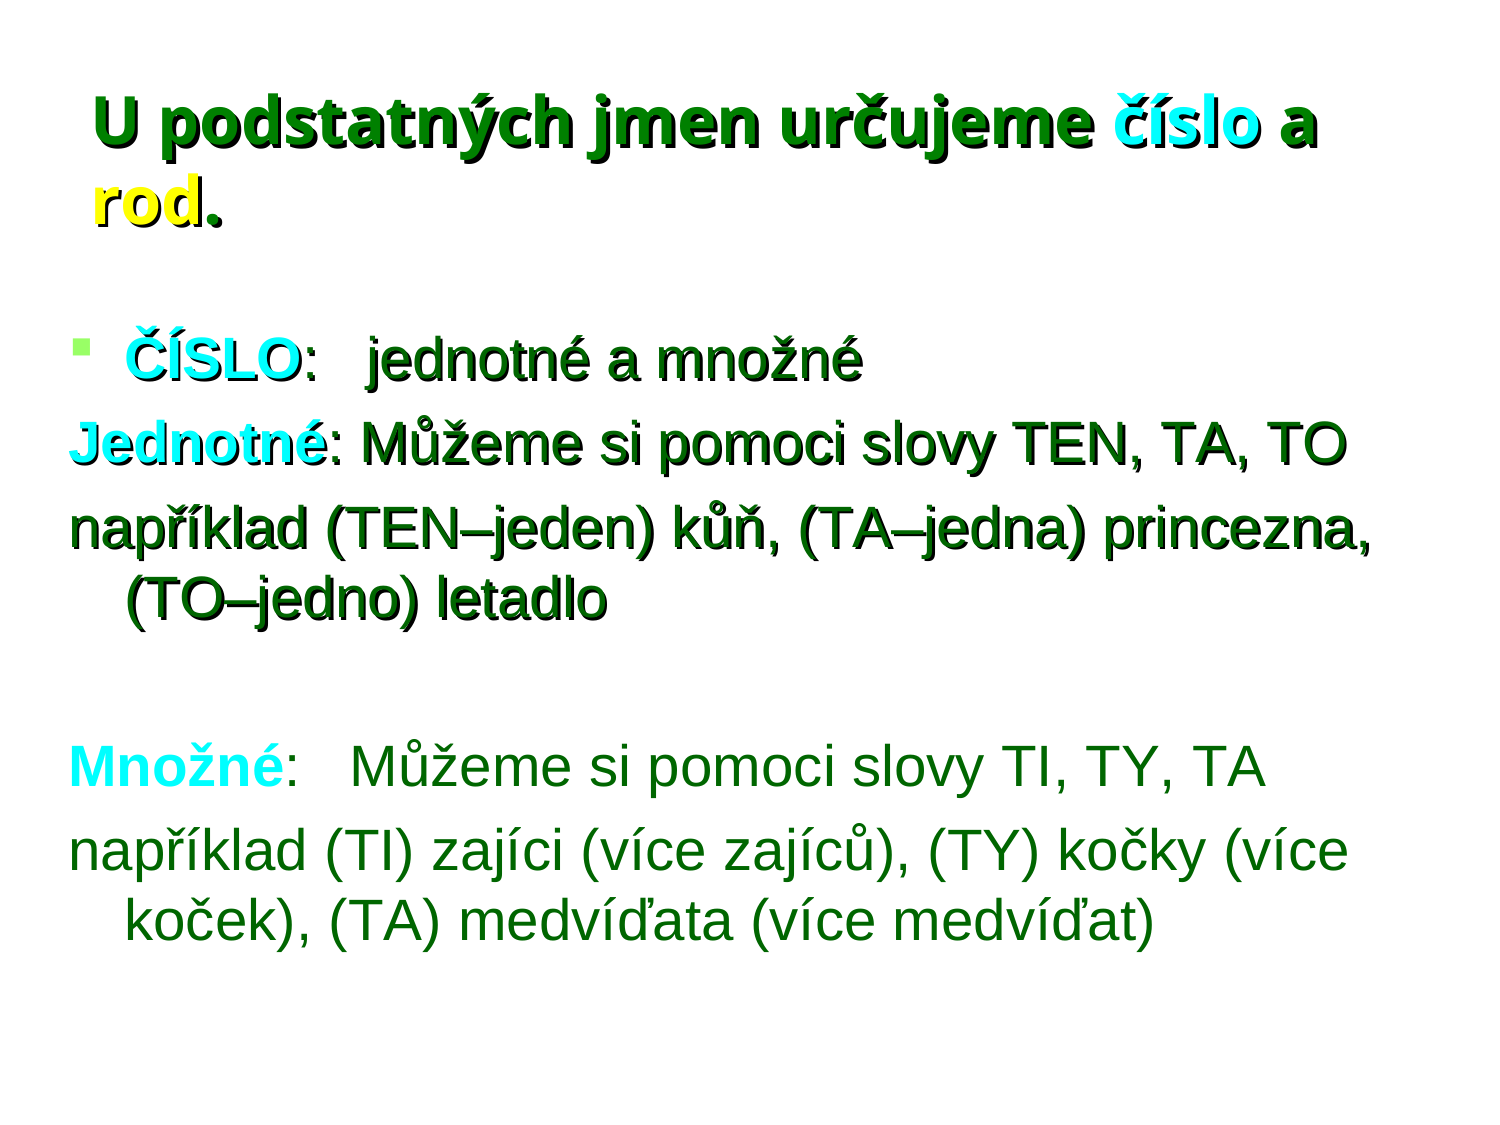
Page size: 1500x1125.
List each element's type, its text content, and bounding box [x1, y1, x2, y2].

title U podstatných jmen určujeme číslo a rod. [75, 40, 1451, 276]
list ČÍSLO: jednotné a množné Jednotné: Můžeme si pomoci slovy TEN, TA, TO například (TEN–jeden) kůň, (TA–jedna) princezna, (TO–jedno) letadlo Množné: Můžeme si pomoci slovy TI, TY, TA například (TI) zajíci (více zajíců), (TY) kočky (více koček), (TA) medvíďata (více medvíďat) [53, 312, 1451, 1000]
